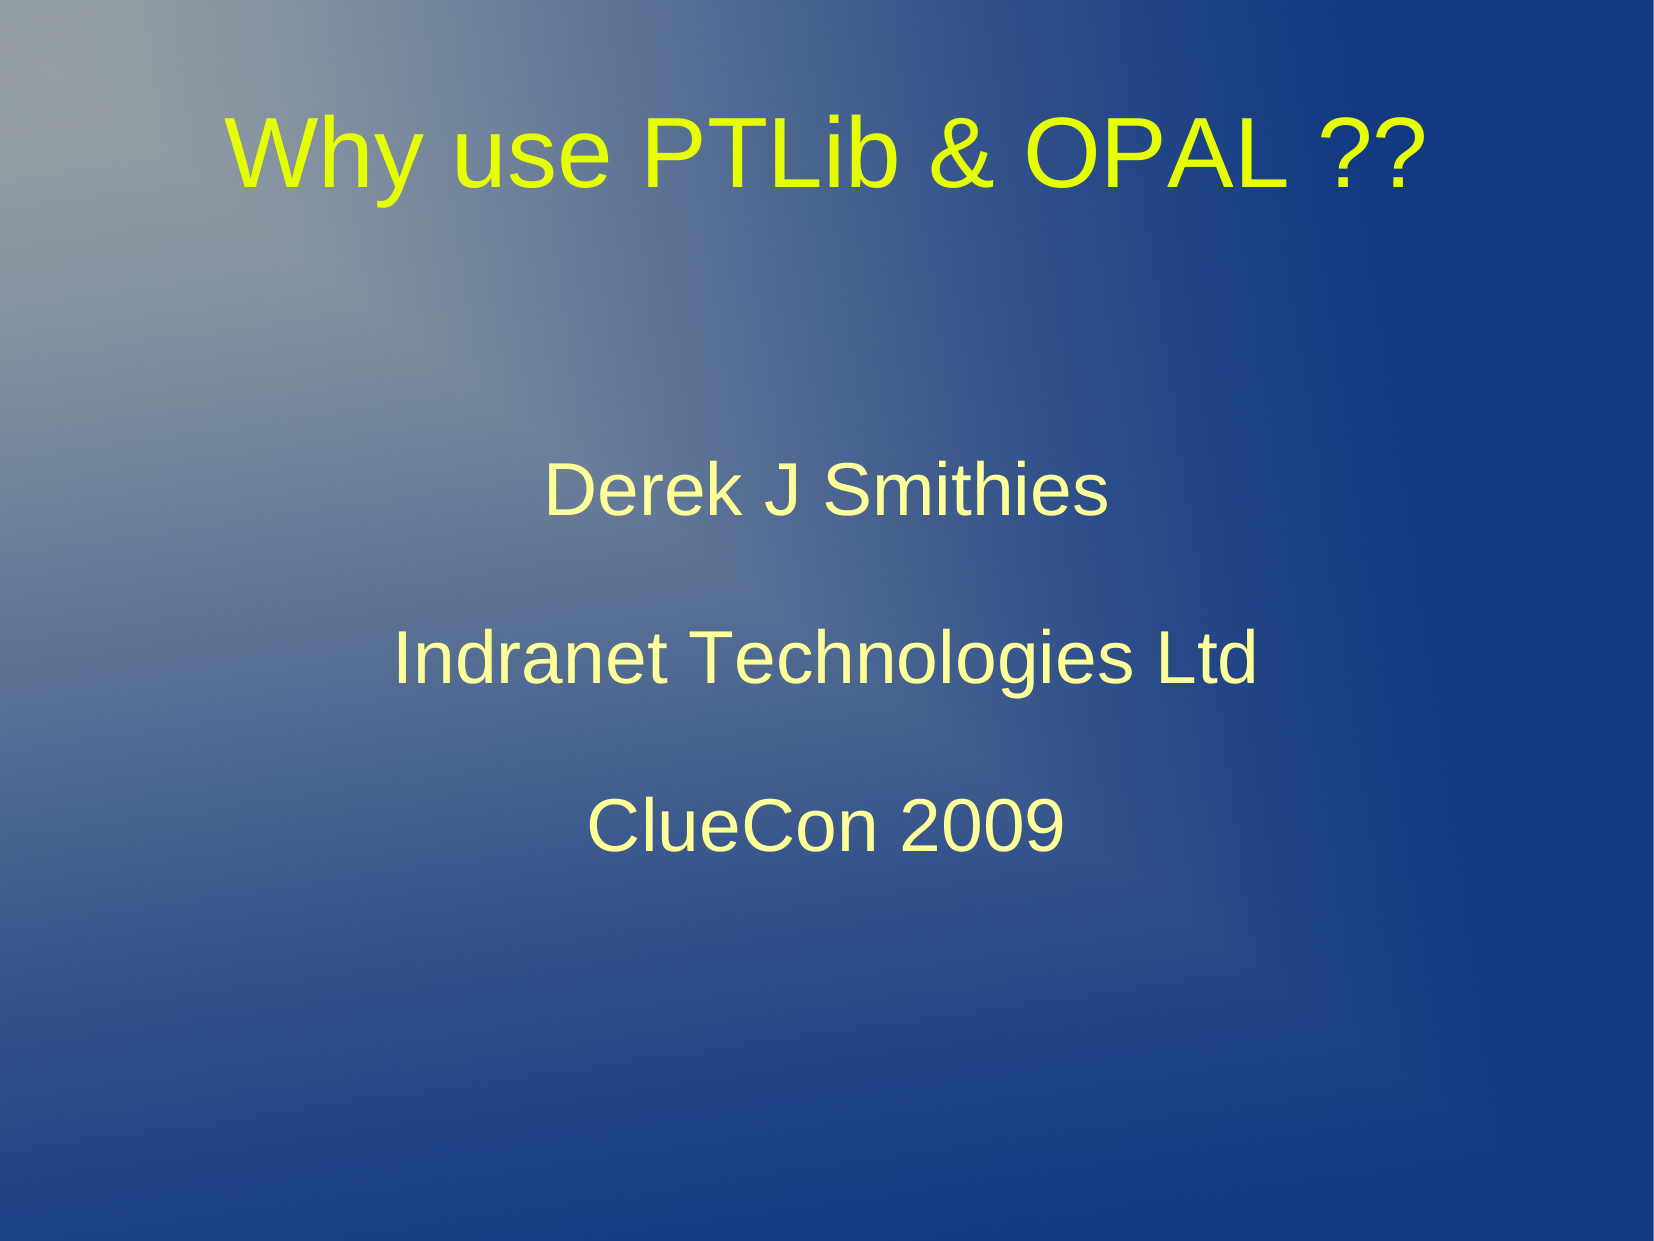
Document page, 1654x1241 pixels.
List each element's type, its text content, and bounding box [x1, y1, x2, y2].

picture [0, 0, 1654, 1241]
title Why use PTLib & OPAL ?? [82, 49, 1571, 257]
subtitle Derek J Smithies Indranet Technologies Ltd ClueCon 2009 [82, 290, 1571, 1109]
